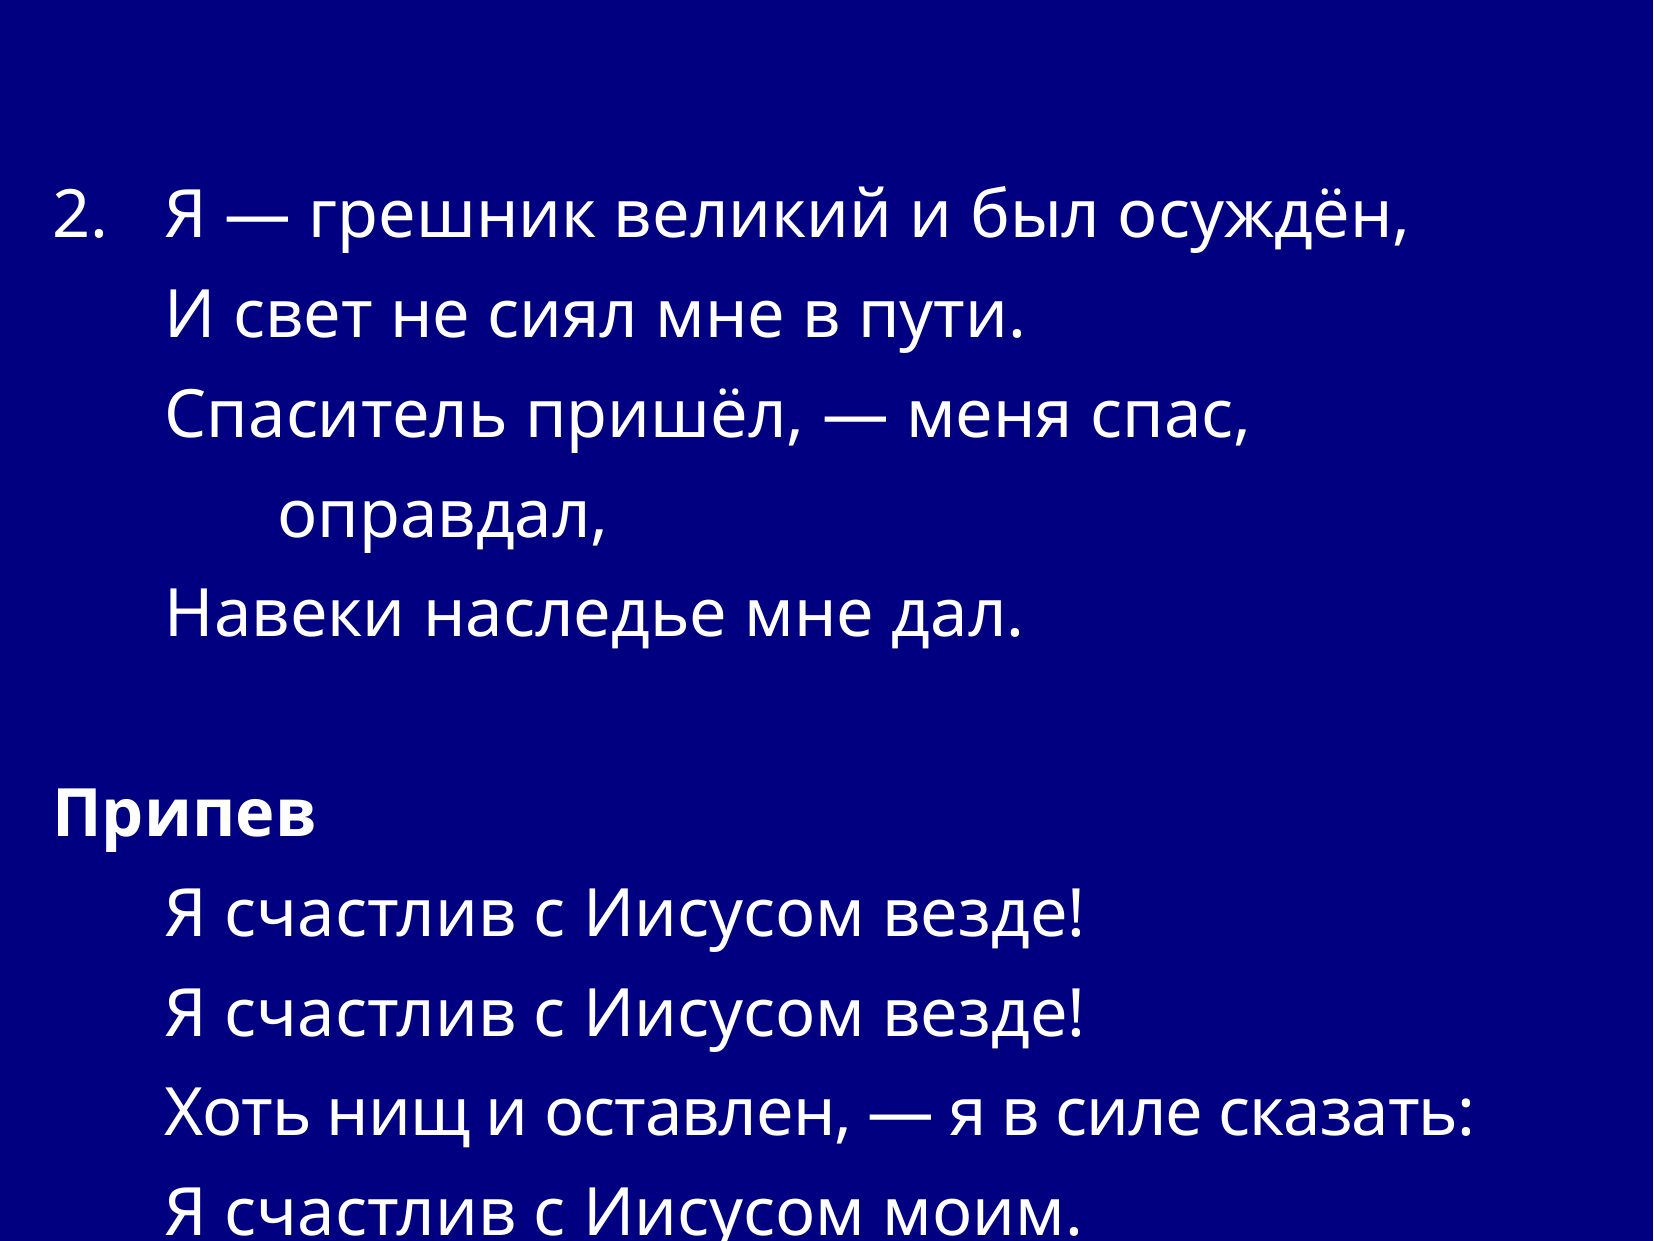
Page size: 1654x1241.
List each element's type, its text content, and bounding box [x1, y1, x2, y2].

text_box 2. Я — грешник великий и был осуждён, И свет не сиял мне в пути. Спаситель пришёл, — меня спас, оправдал, Навеки наследье мне дал. Припев Я счастлив с Иисусом везде! Я счастлив с Иисусом везде! Хоть нищ и оставлен, — я в силе сказать: Я счастлив с Иисусом моим. [37, 150, 1653, 1163]
